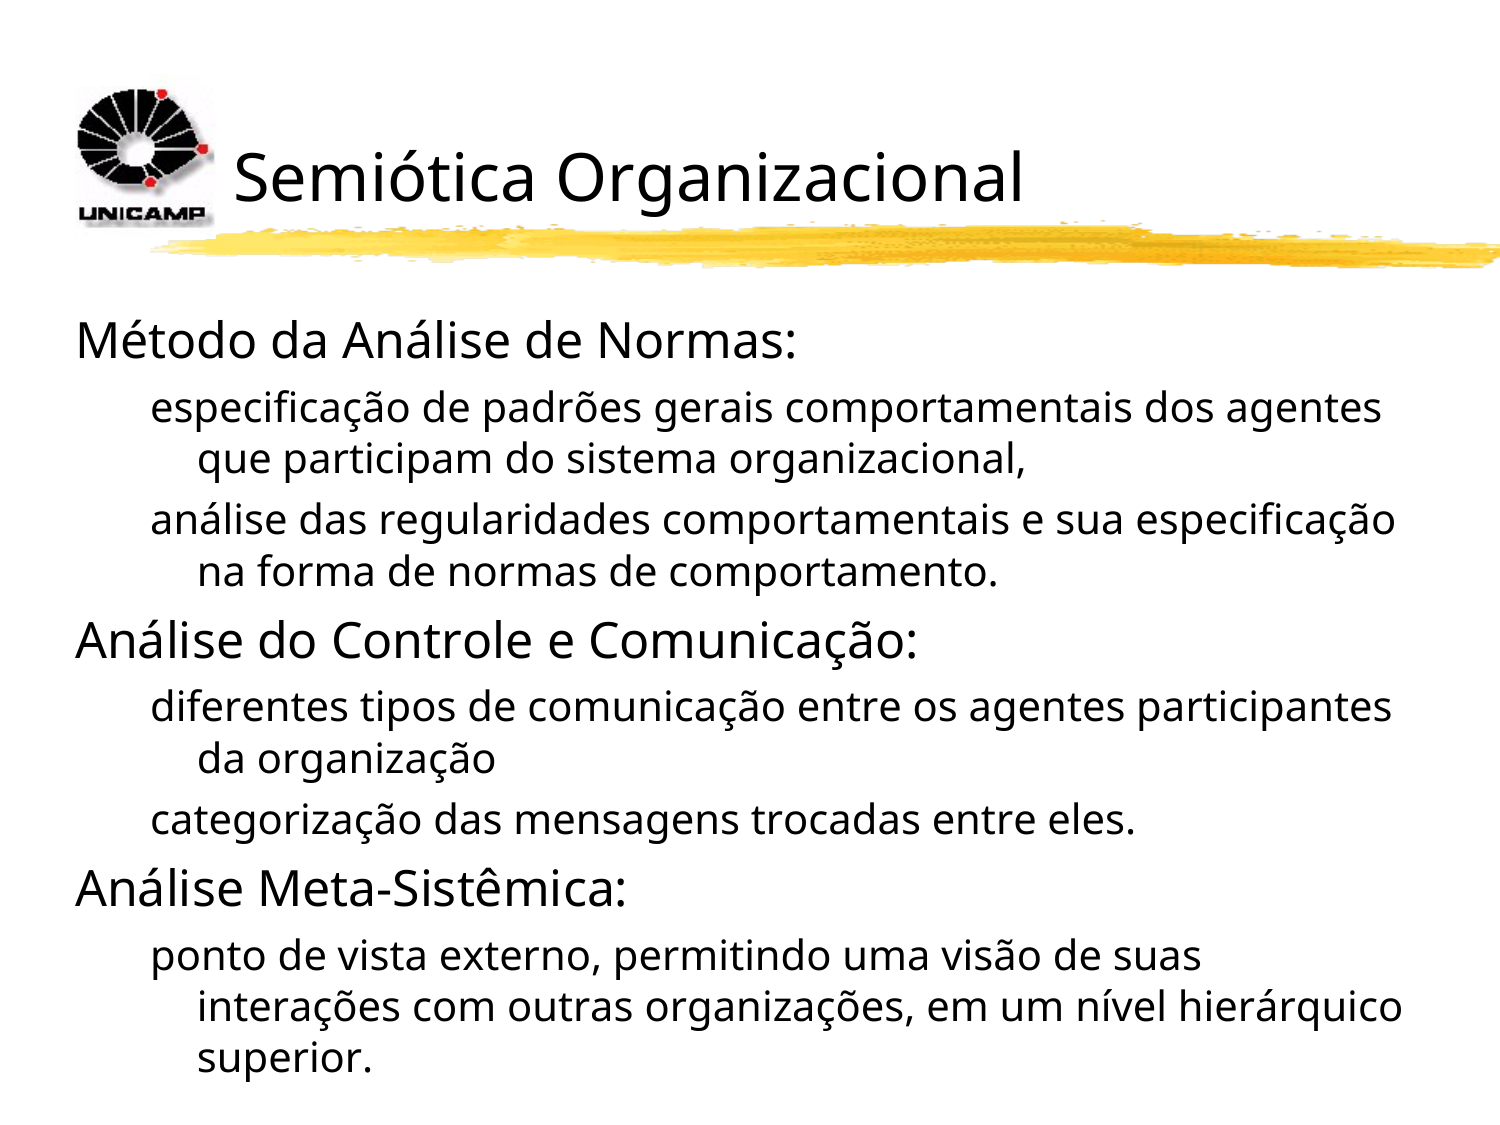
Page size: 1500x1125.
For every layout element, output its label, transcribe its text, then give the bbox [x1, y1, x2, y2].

title Semiótica Organizacional [233, 44, 1434, 218]
list Método da Análise de Normas: especificação de padrões gerais comportamentais dos agentes que participam do sistema organizacional, análise das regularidades comportamentais e sua especificação na forma de normas de comportamento. Análise do Controle e Comunicação: diferentes tipos de comunicação entre os agentes participantes da organização categorização das mensagens trocadas entre eles. Análise Meta-Sistêmica: ponto de vista externo, permitindo uma visão de suas interações com outras organizações, em um nível hierárquico superior. [74, 309, 1417, 986]
picture [75, 74, 1500, 279]
